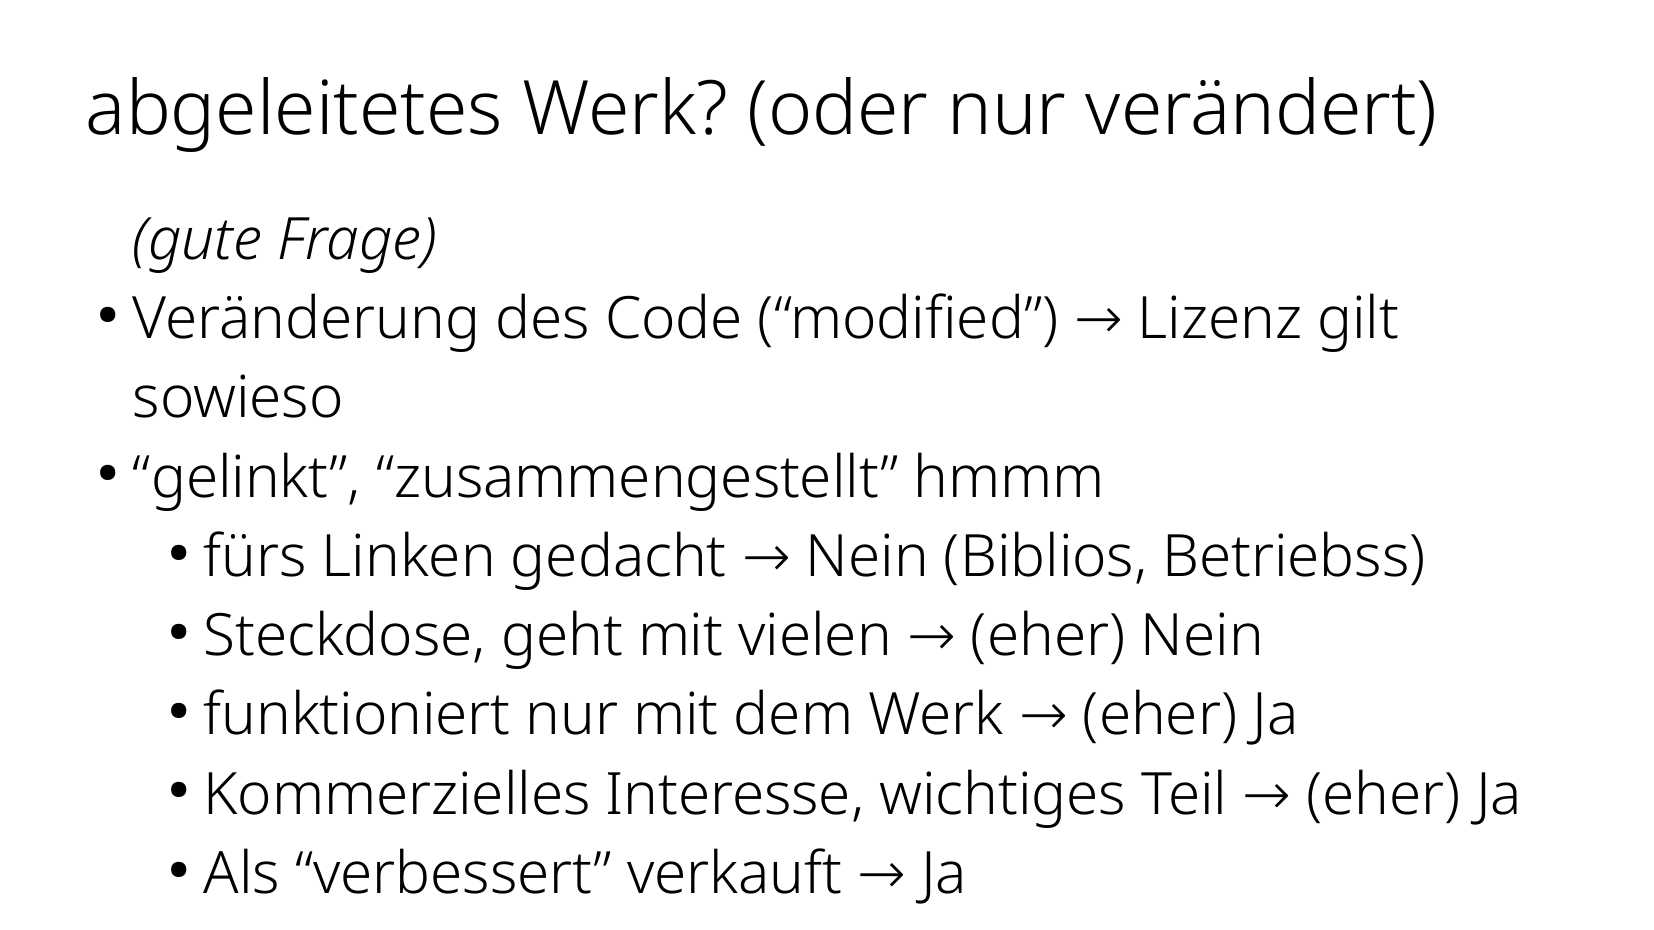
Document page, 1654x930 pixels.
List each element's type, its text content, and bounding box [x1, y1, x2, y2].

text_box (gute Frage) Veränderung des Code (“modified”) → Lizenz gilt sowieso “gelinkt”, “zusammengestellt” hmmm fürs Linken gedacht → Nein (Biblios, Betriebss) Steckdose, geht mit vielen → (eher) Nein funktioniert nur mit dem Werk → (eher) Ja Kommerzielles Interesse, wichtiges Teil → (eher) Ja Als “verbessert” verkauft → Ja [82, 189, 1548, 930]
text_box abgeleitetes Werk? (oder nur verändert) [71, 47, 1536, 161]
